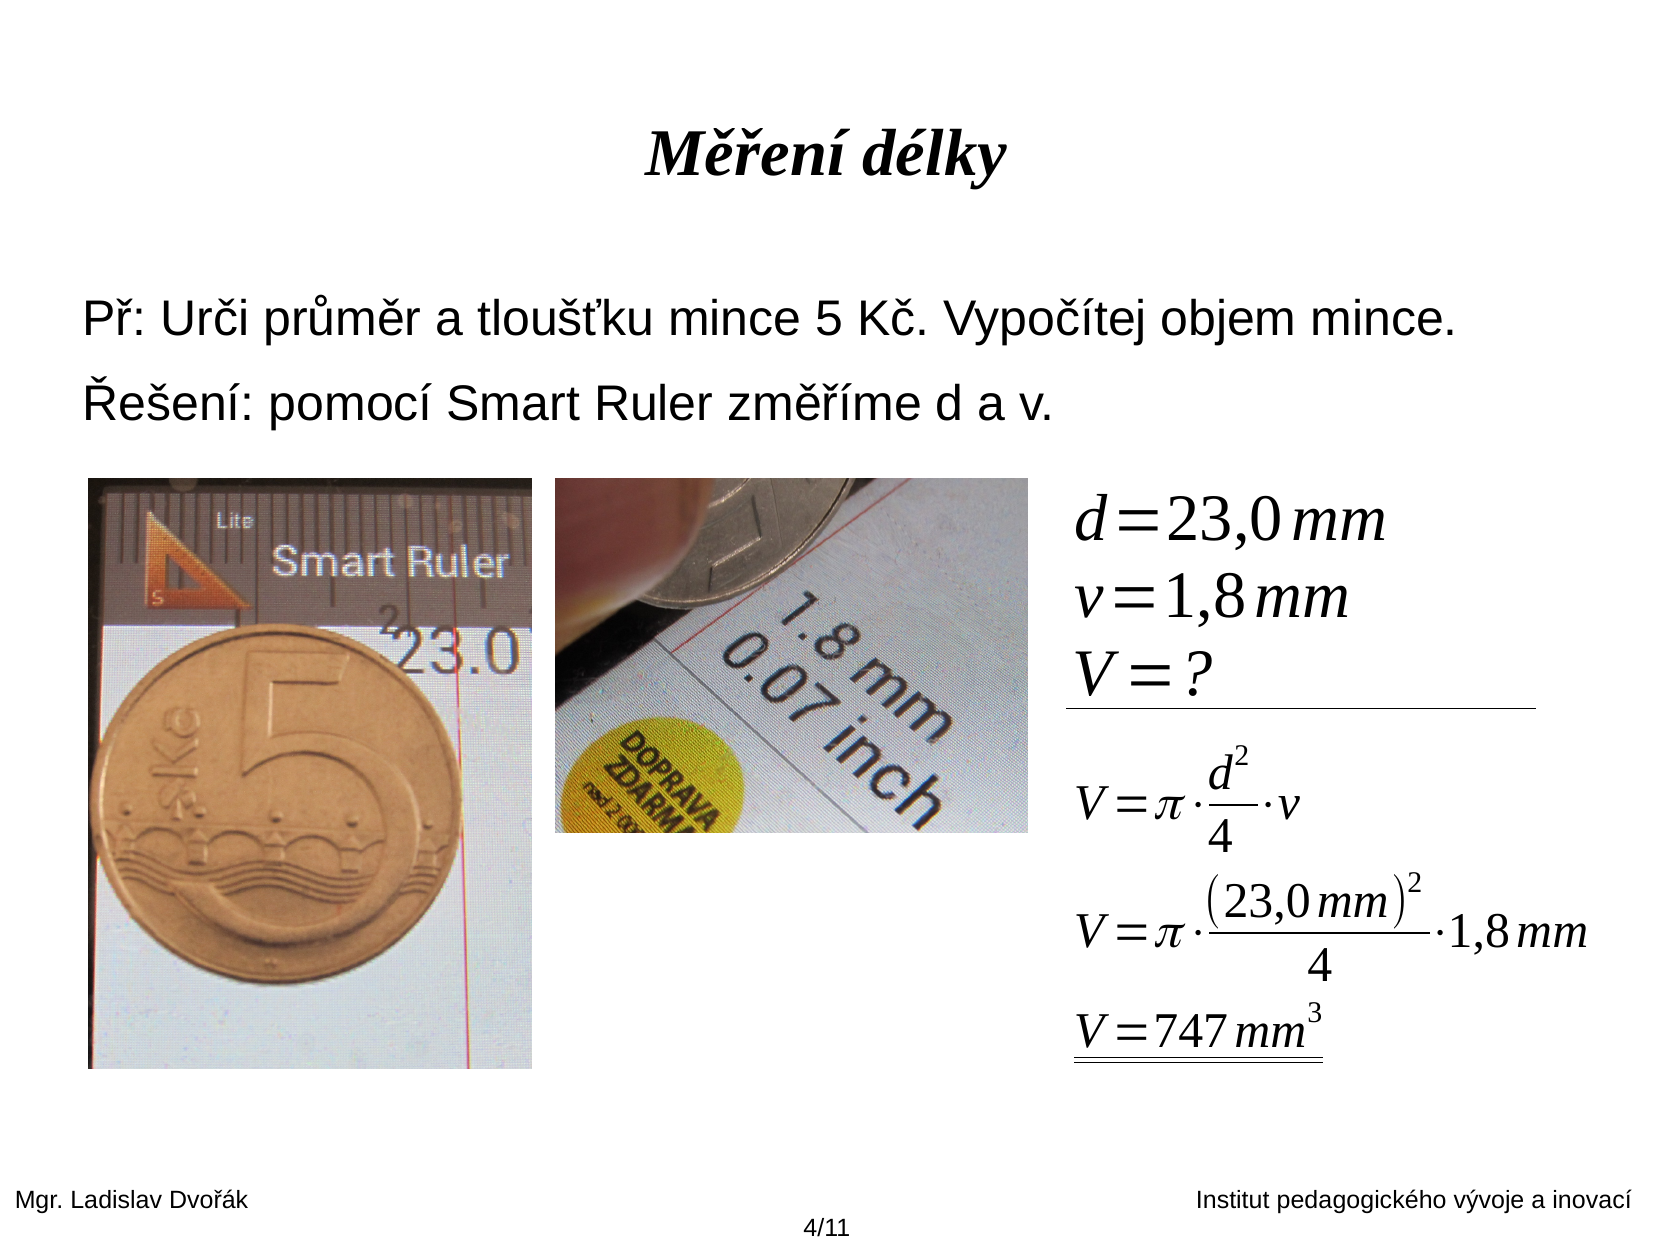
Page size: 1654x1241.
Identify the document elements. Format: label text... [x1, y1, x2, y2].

text_box Mgr. Ladislav Dvořák Institut pedagogického vývoje a inovací <číslo>/11 [0, 1177, 1654, 1241]
chart [1066, 481, 1394, 708]
title Měření délky [82, 49, 1571, 257]
chart [1067, 738, 1595, 1058]
list Př: Urči průměr a tloušťku mince 5 Kč. Vypočítej objem mince. Řešení: pomocí Smart Ruler změříme d a v. [82, 290, 1571, 1010]
picture [88, 478, 532, 1069]
picture [555, 478, 1028, 833]
